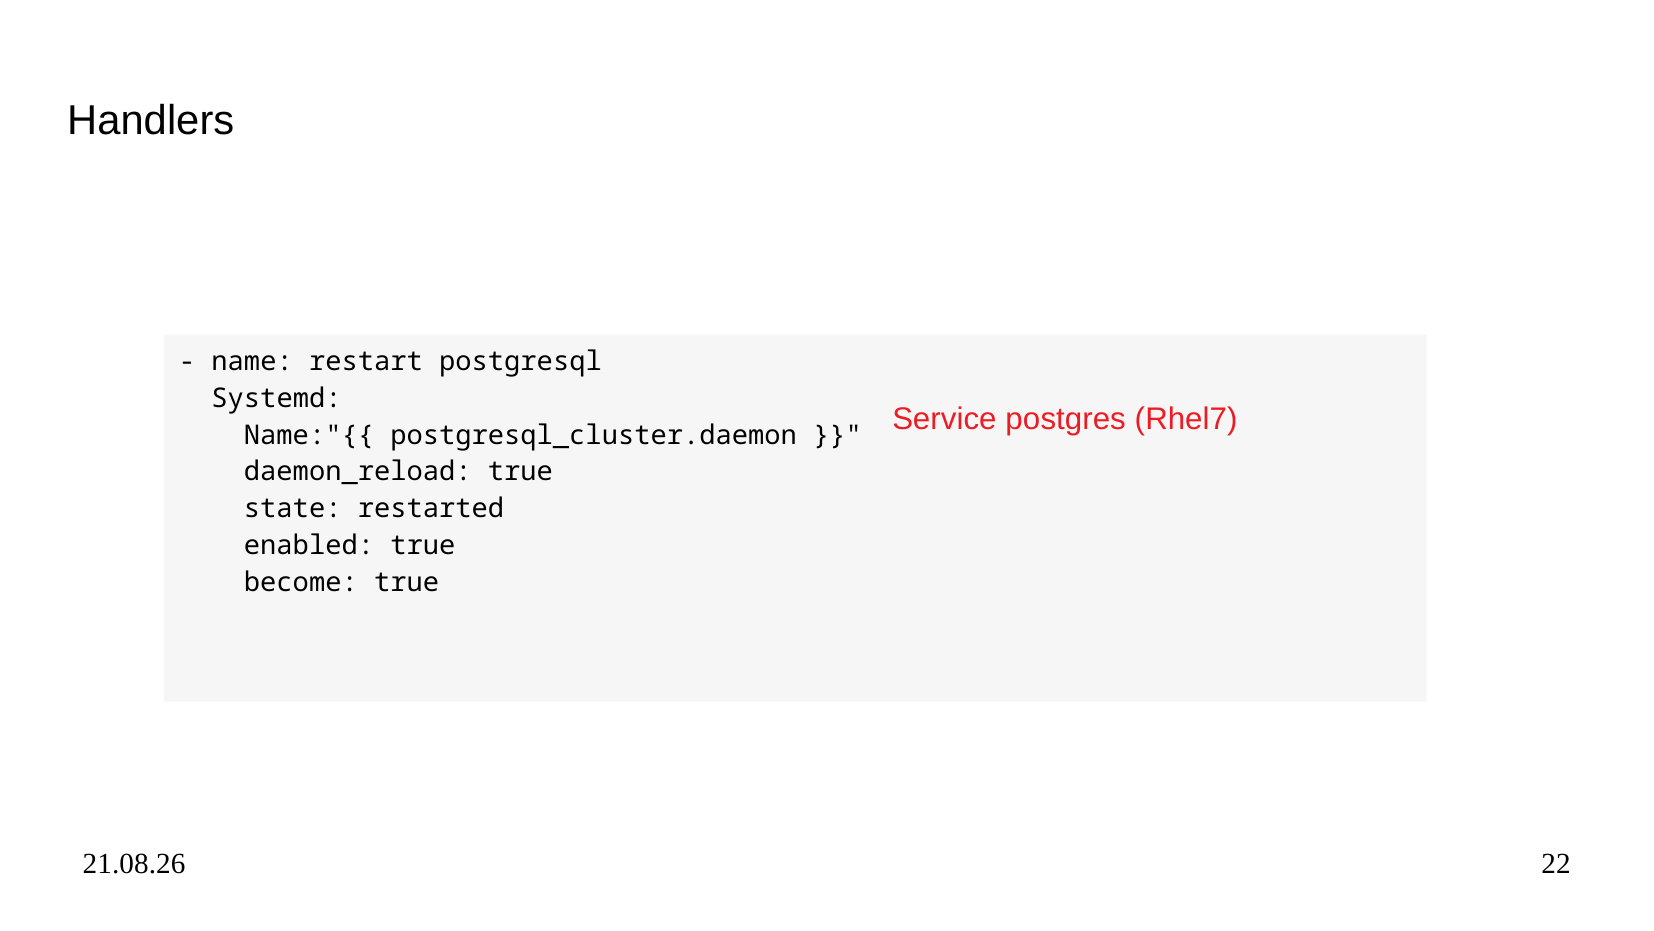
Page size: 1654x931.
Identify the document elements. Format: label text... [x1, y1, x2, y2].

text_box - name: restart postgresql Systemd: Name:"{{ postgresql_cluster.daemon }}" daemon_reload: true state: restarted enabled: true become: true [164, 334, 1427, 702]
subtitle Handlers [67, 50, 1556, 841]
text_box Service postgres (Rhel7) [877, 393, 1304, 444]
